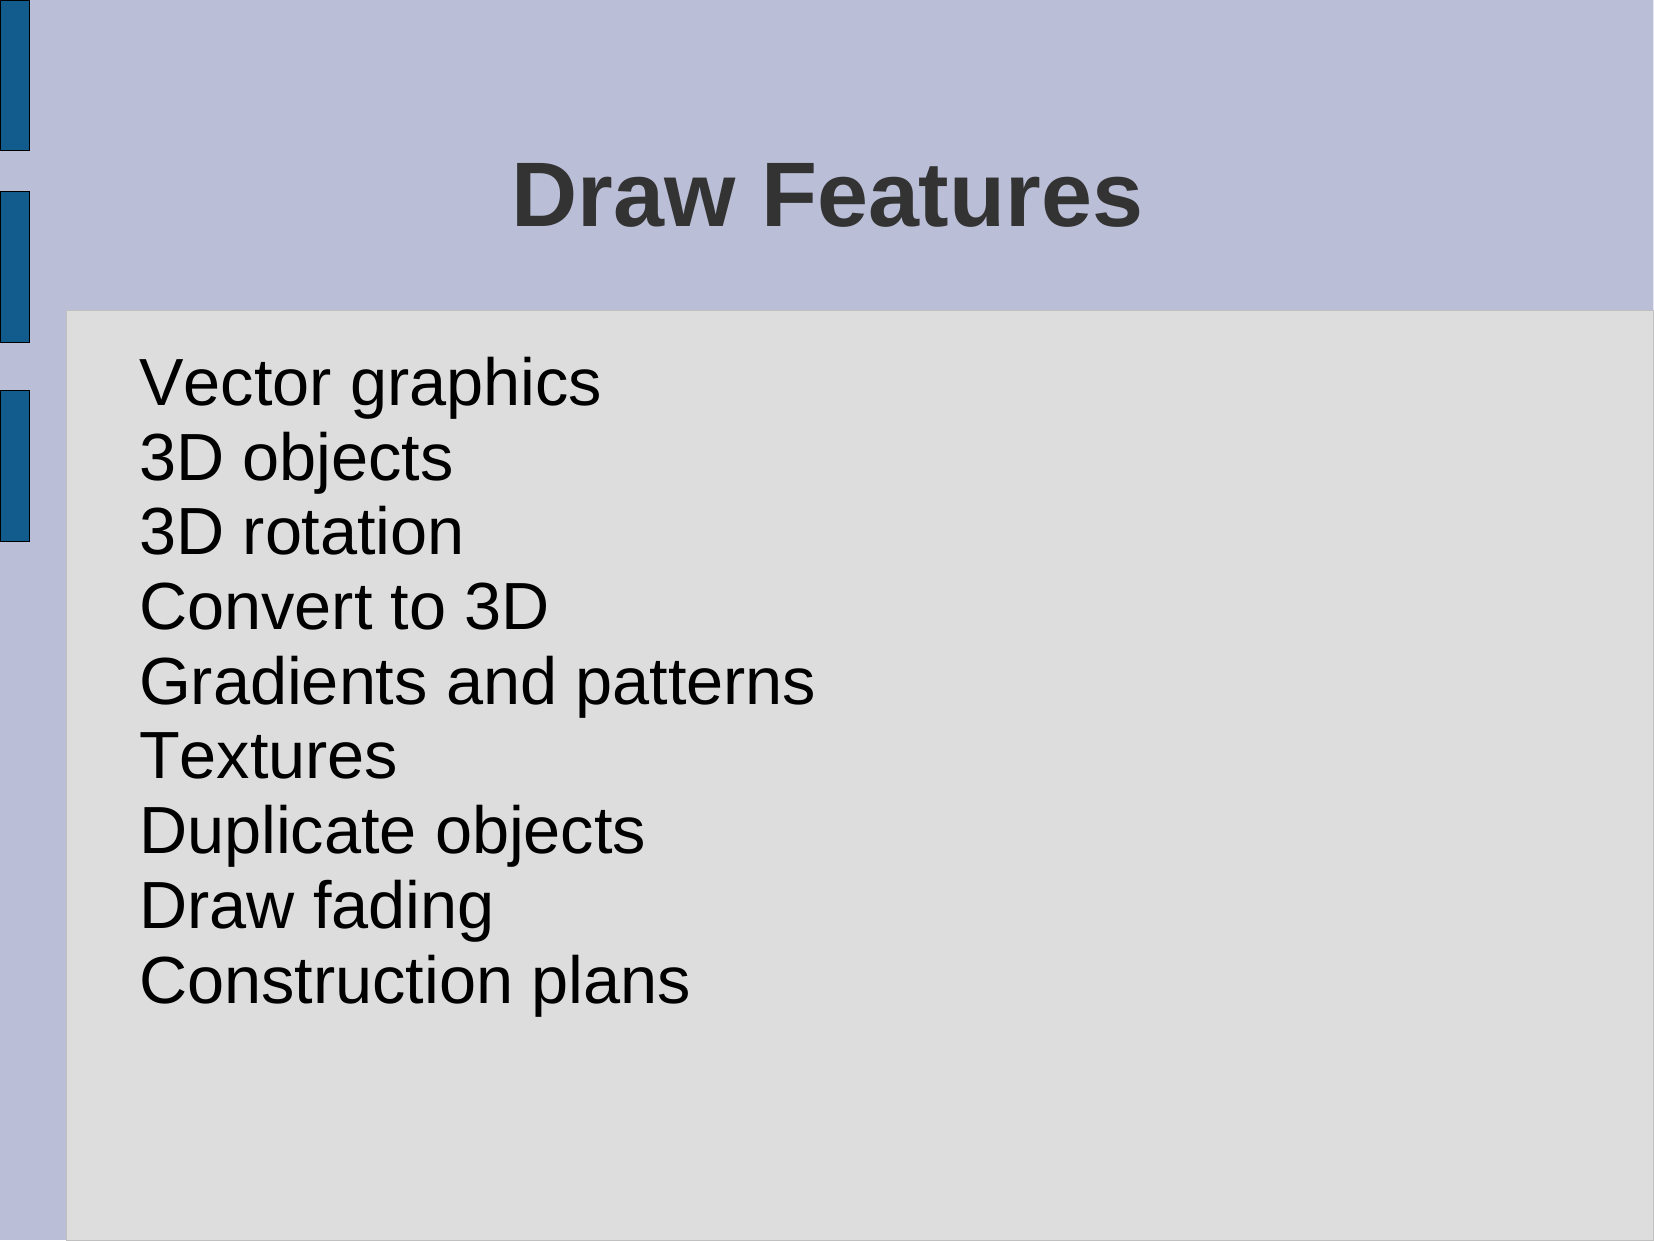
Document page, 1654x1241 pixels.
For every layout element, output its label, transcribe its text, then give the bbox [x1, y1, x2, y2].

title Draw Features [121, 91, 1534, 299]
list Vector graphics 3D objects 3D rotation Convert to 3D Gradients and patterns Textures Duplicate objects Draw fading Construction plans [121, 344, 1534, 1127]
